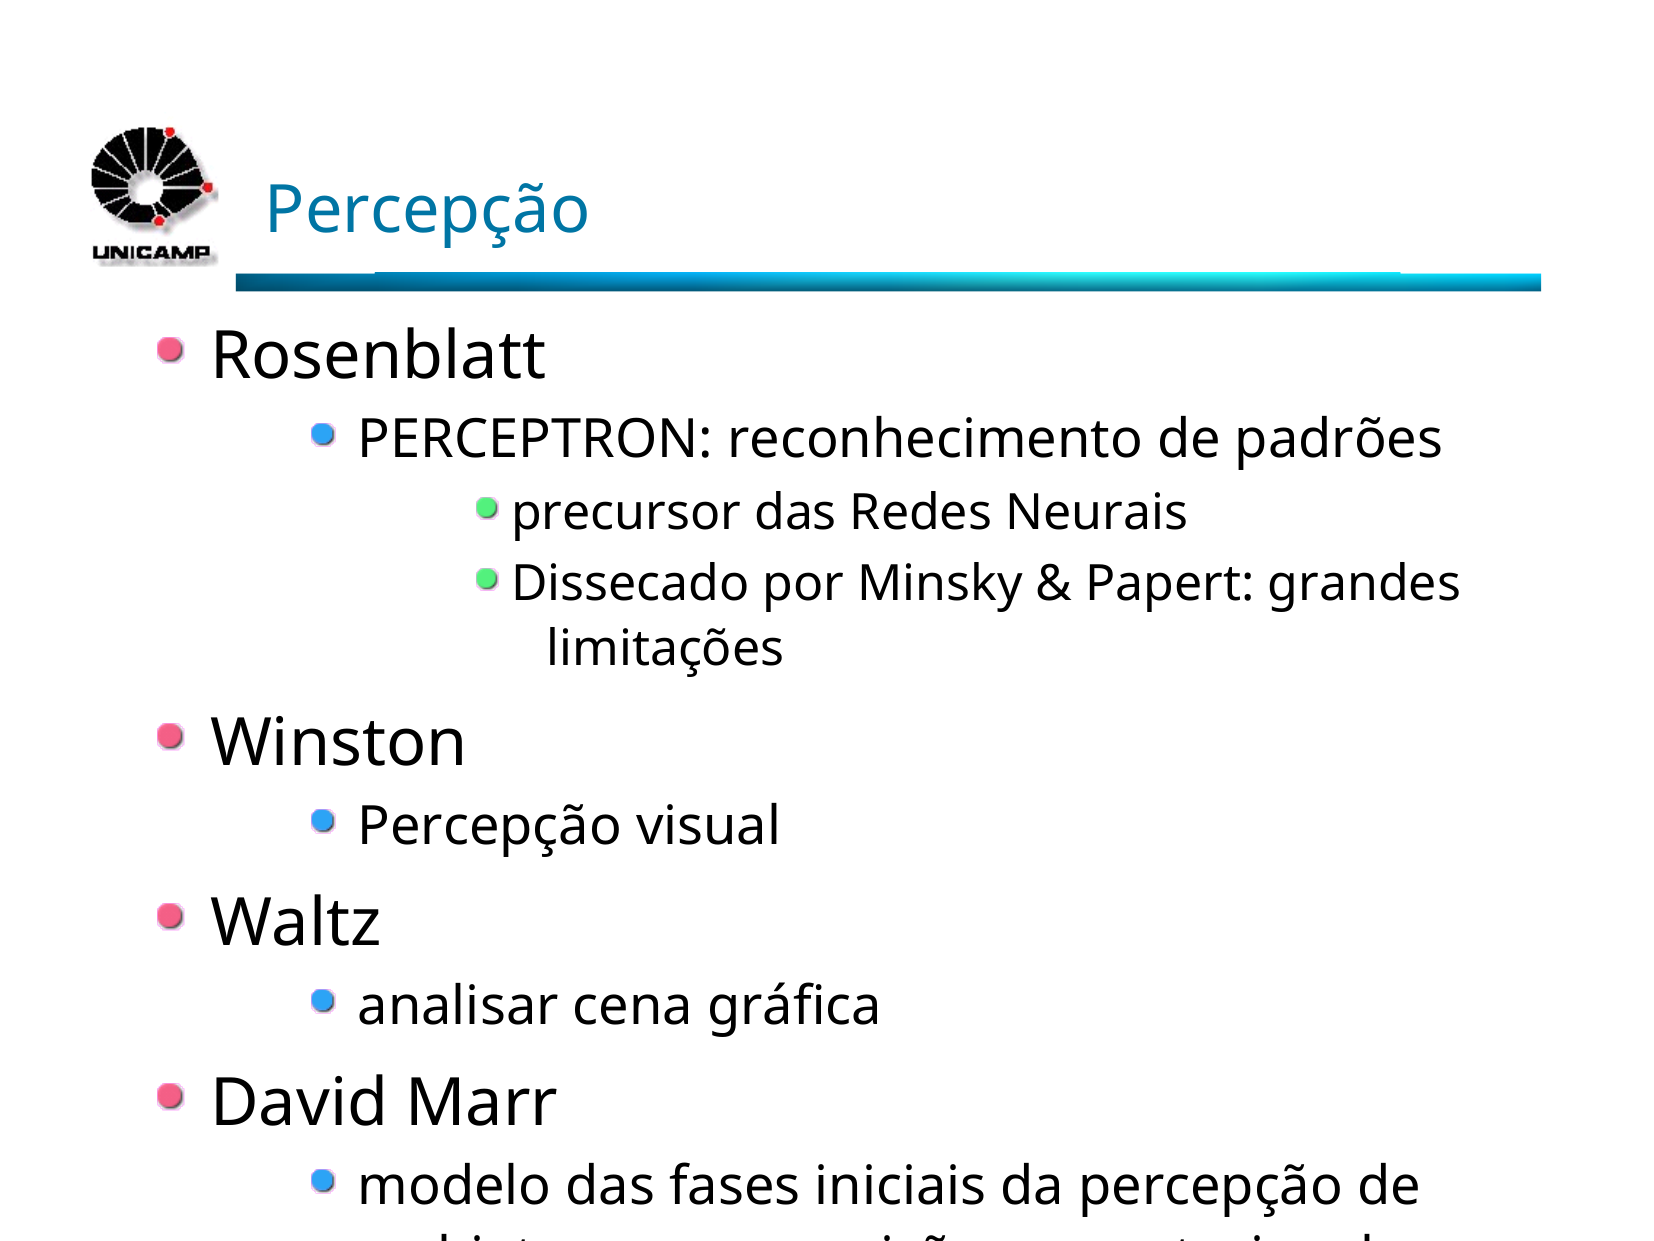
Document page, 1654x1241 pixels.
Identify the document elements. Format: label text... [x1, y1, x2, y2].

picture [125, 272, 1654, 295]
picture [310, 1182, 337, 1195]
list Rosenblatt PERCEPTRON: reconhecimento de padrões precursor das Redes Neurais Dissecado por Minsky & Papert: grandes limitações Winston Percepção visual Waltz analisar cena gráfica David Marr modelo das fases iniciais da percepção de objetos e cenas – visão computacional [121, 309, 1534, 1182]
title Percepção [264, 42, 1534, 250]
